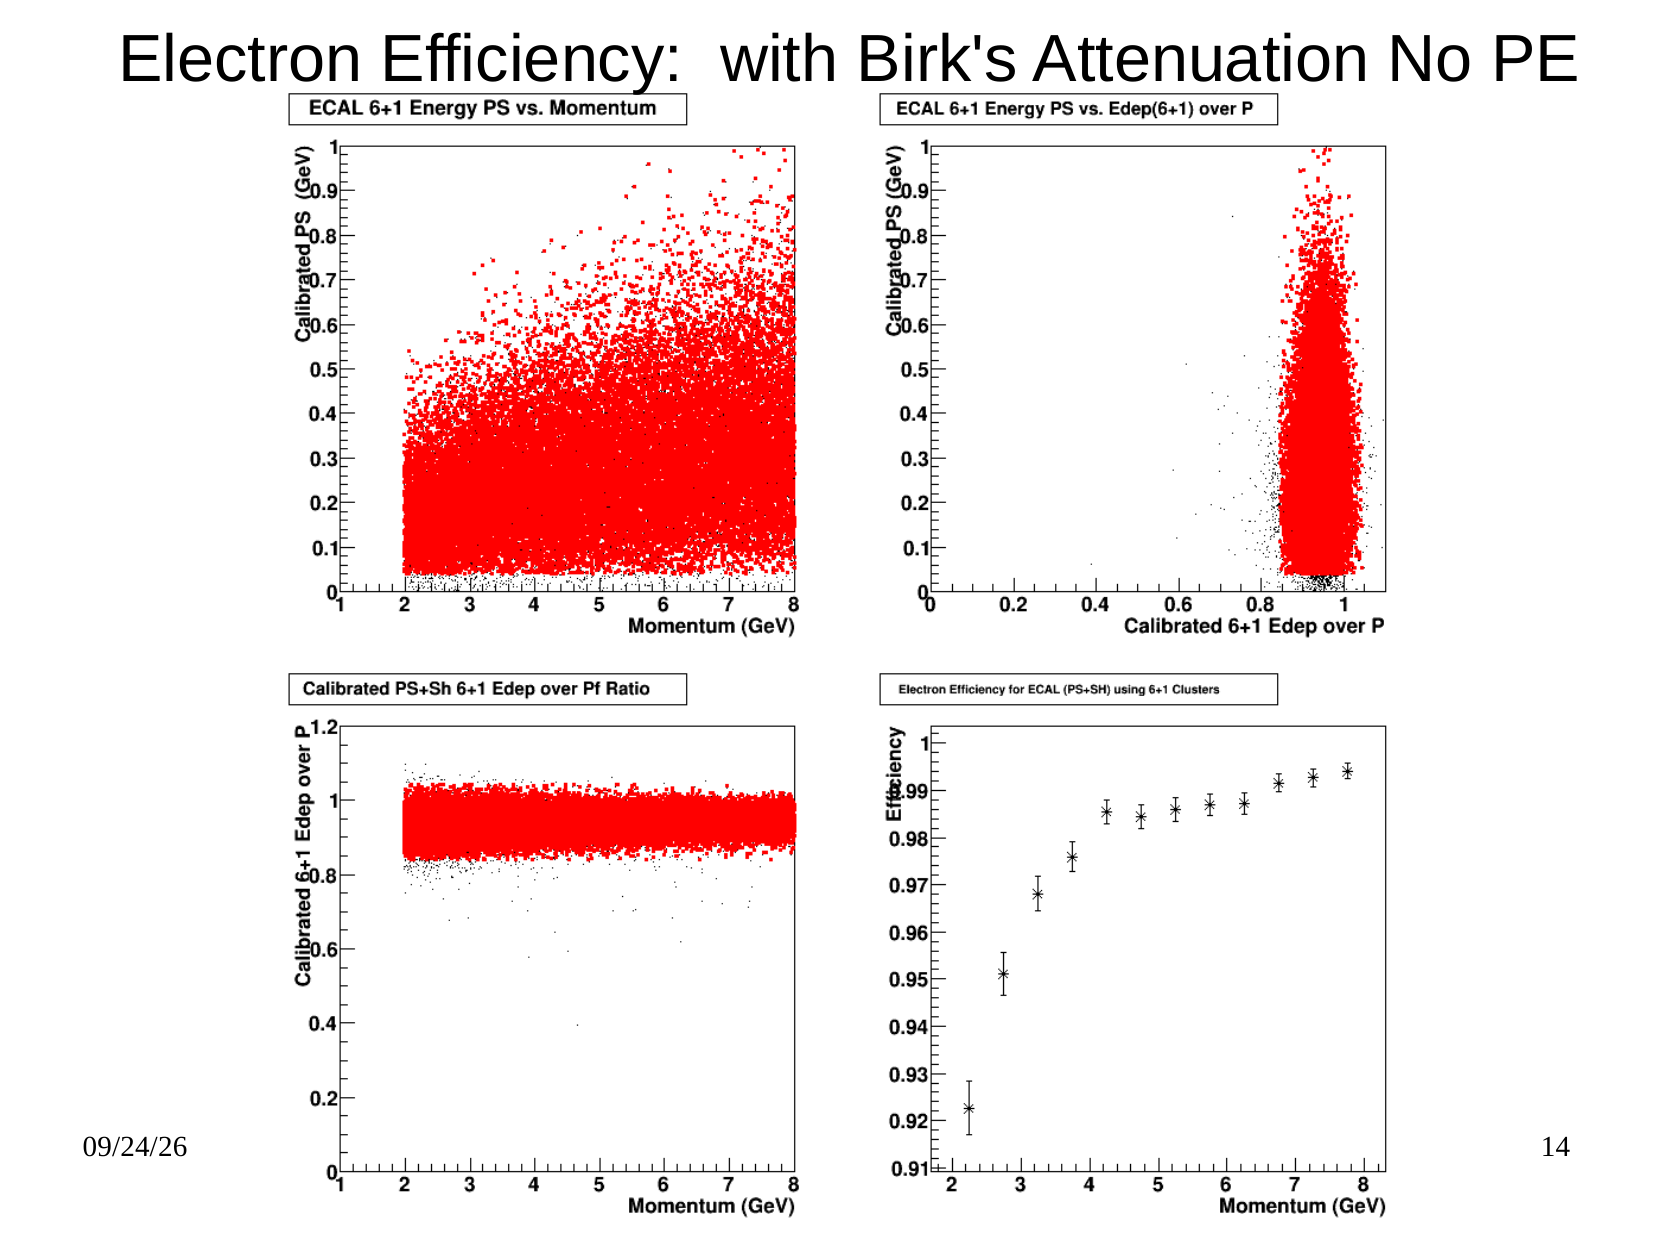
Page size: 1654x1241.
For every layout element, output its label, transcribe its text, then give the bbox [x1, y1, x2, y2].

title Electron Efficiency: with Birk's Attenuation No PE [118, 20, 1653, 96]
picture [272, 96, 1454, 1239]
